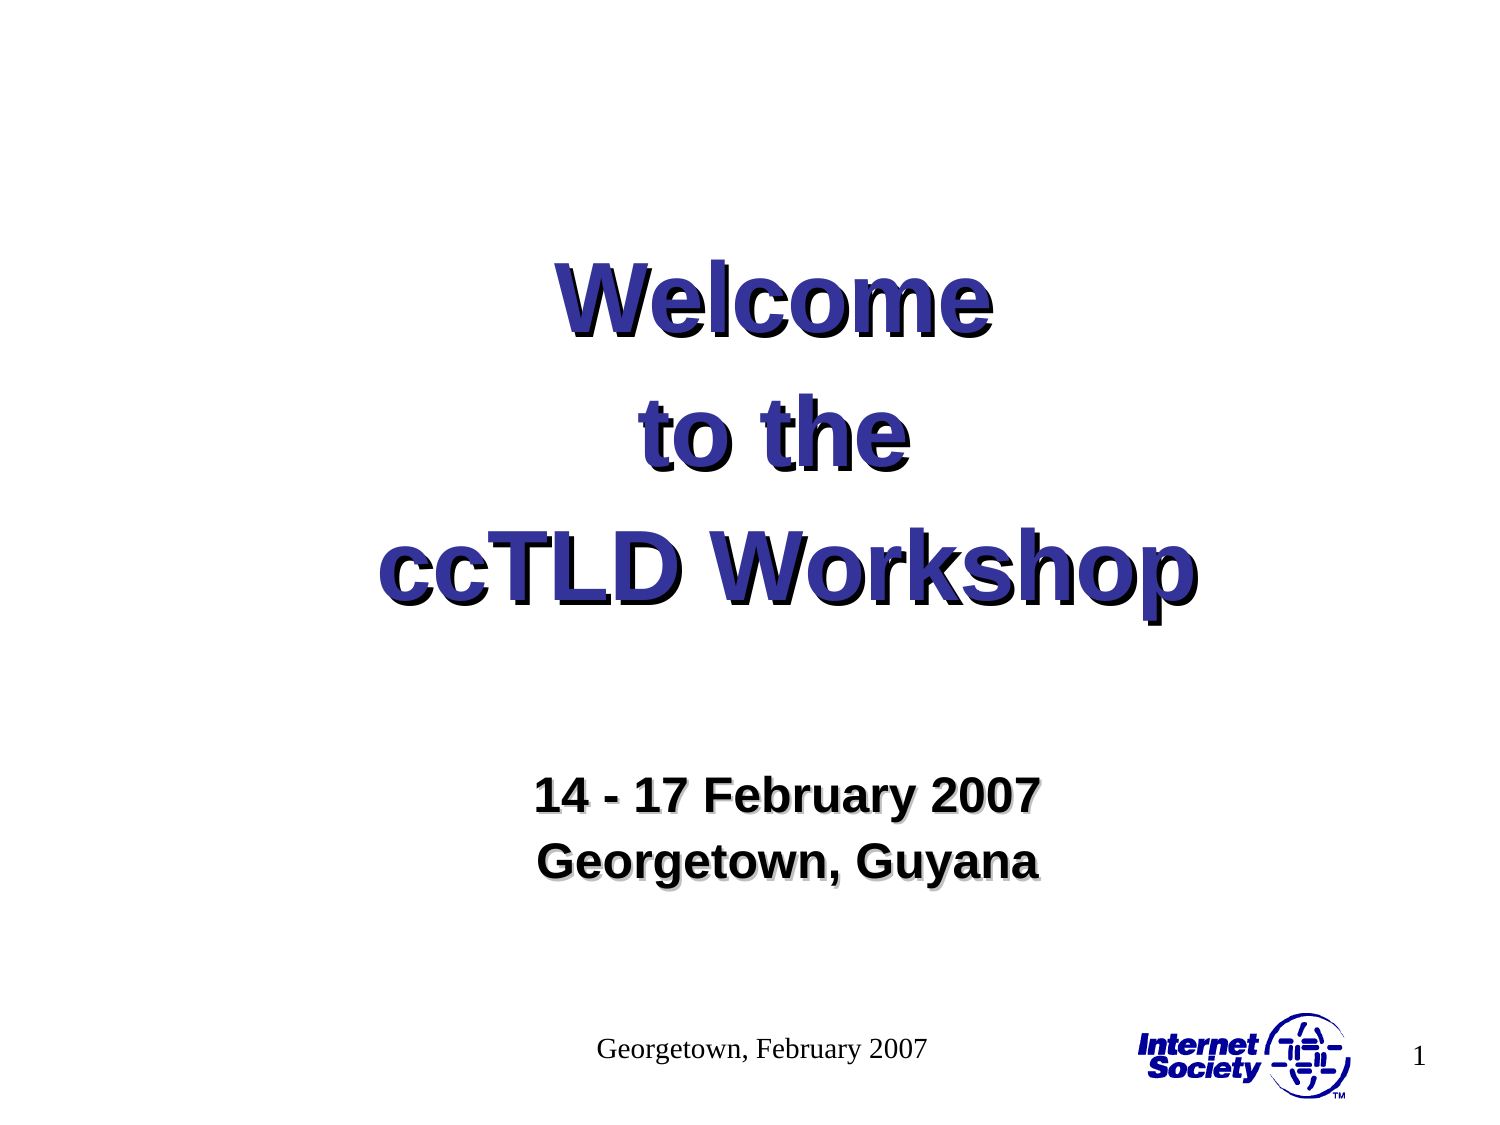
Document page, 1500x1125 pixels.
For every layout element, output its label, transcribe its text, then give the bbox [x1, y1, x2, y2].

picture [1137, 1012, 1351, 1099]
title Welcome to the ccTLD Workshop 14 - 17 February 2007 Georgetown, Guyana [200, 48, 1375, 928]
subtitle [200, 662, 1251, 951]
